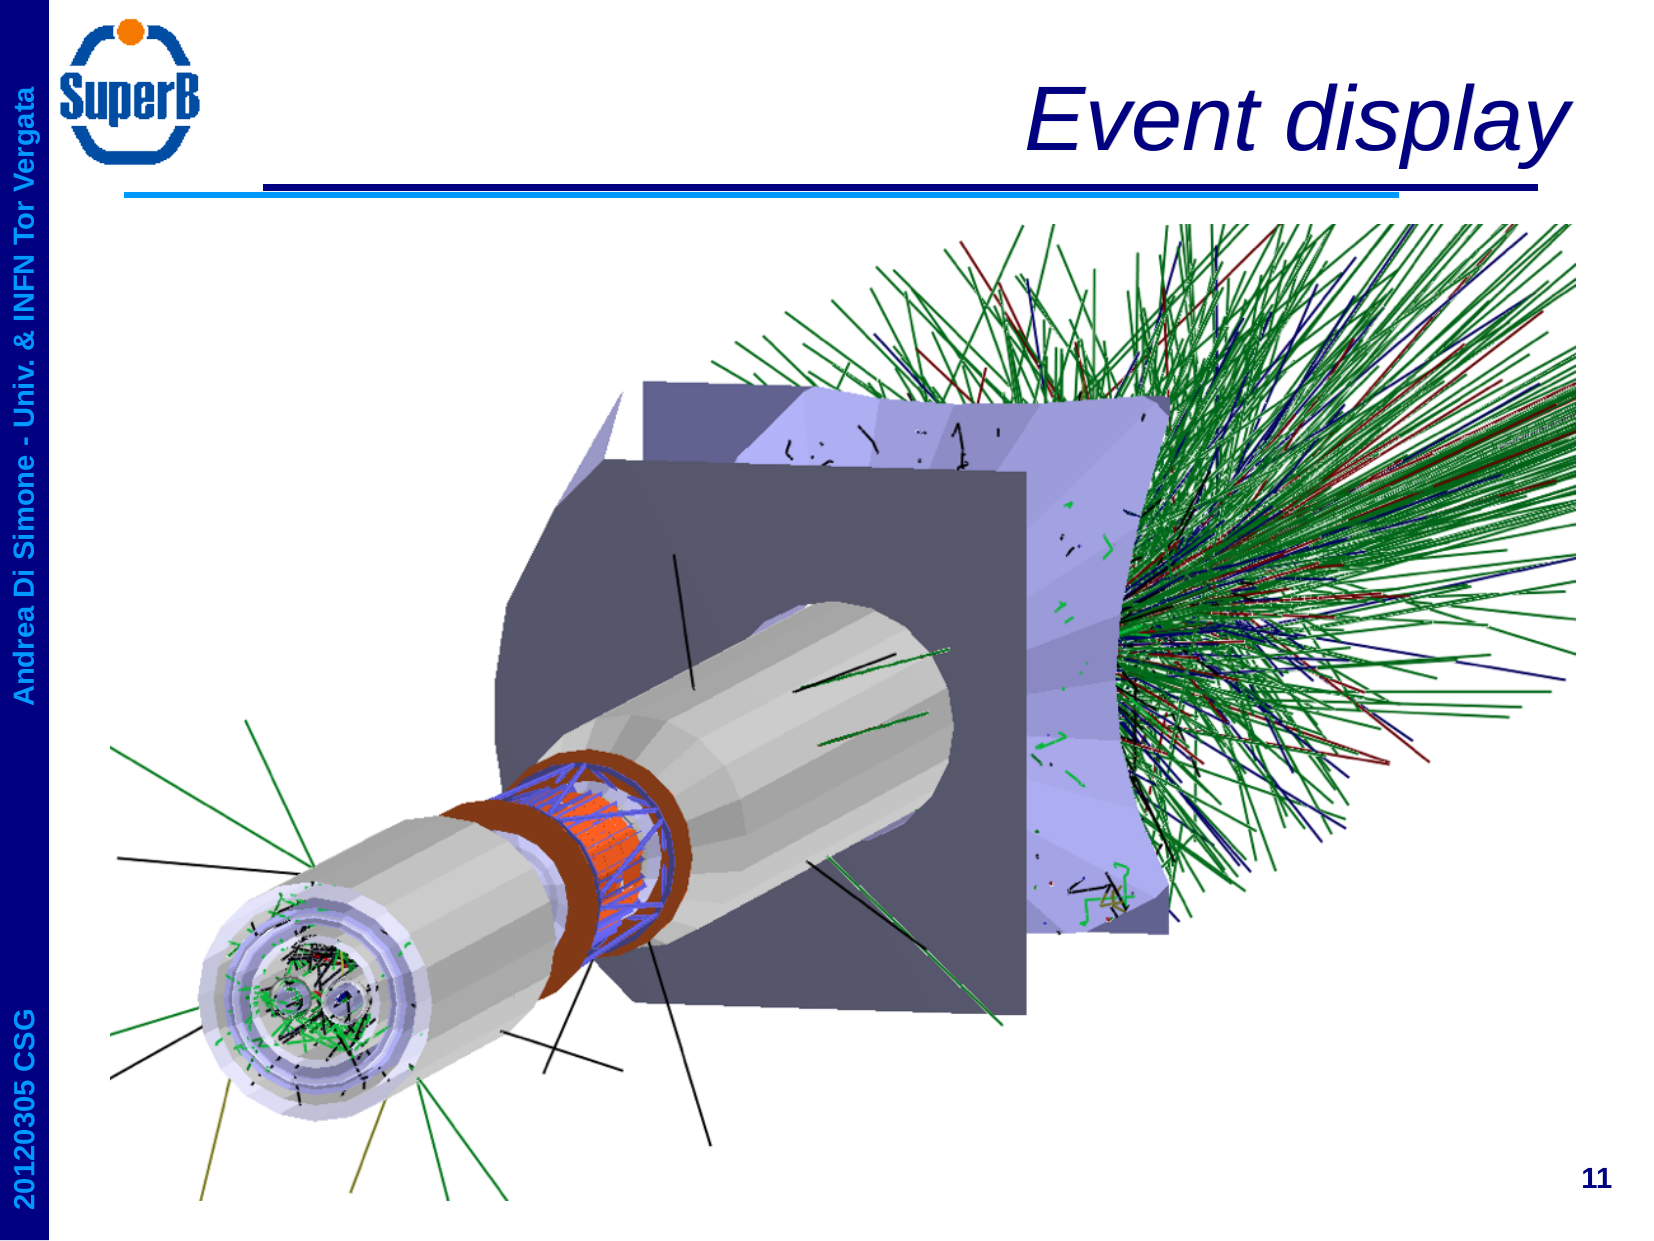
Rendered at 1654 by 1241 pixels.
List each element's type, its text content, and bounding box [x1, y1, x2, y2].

picture [51, 16, 208, 170]
title Event display [82, 49, 1571, 188]
picture [110, 224, 1576, 1201]
